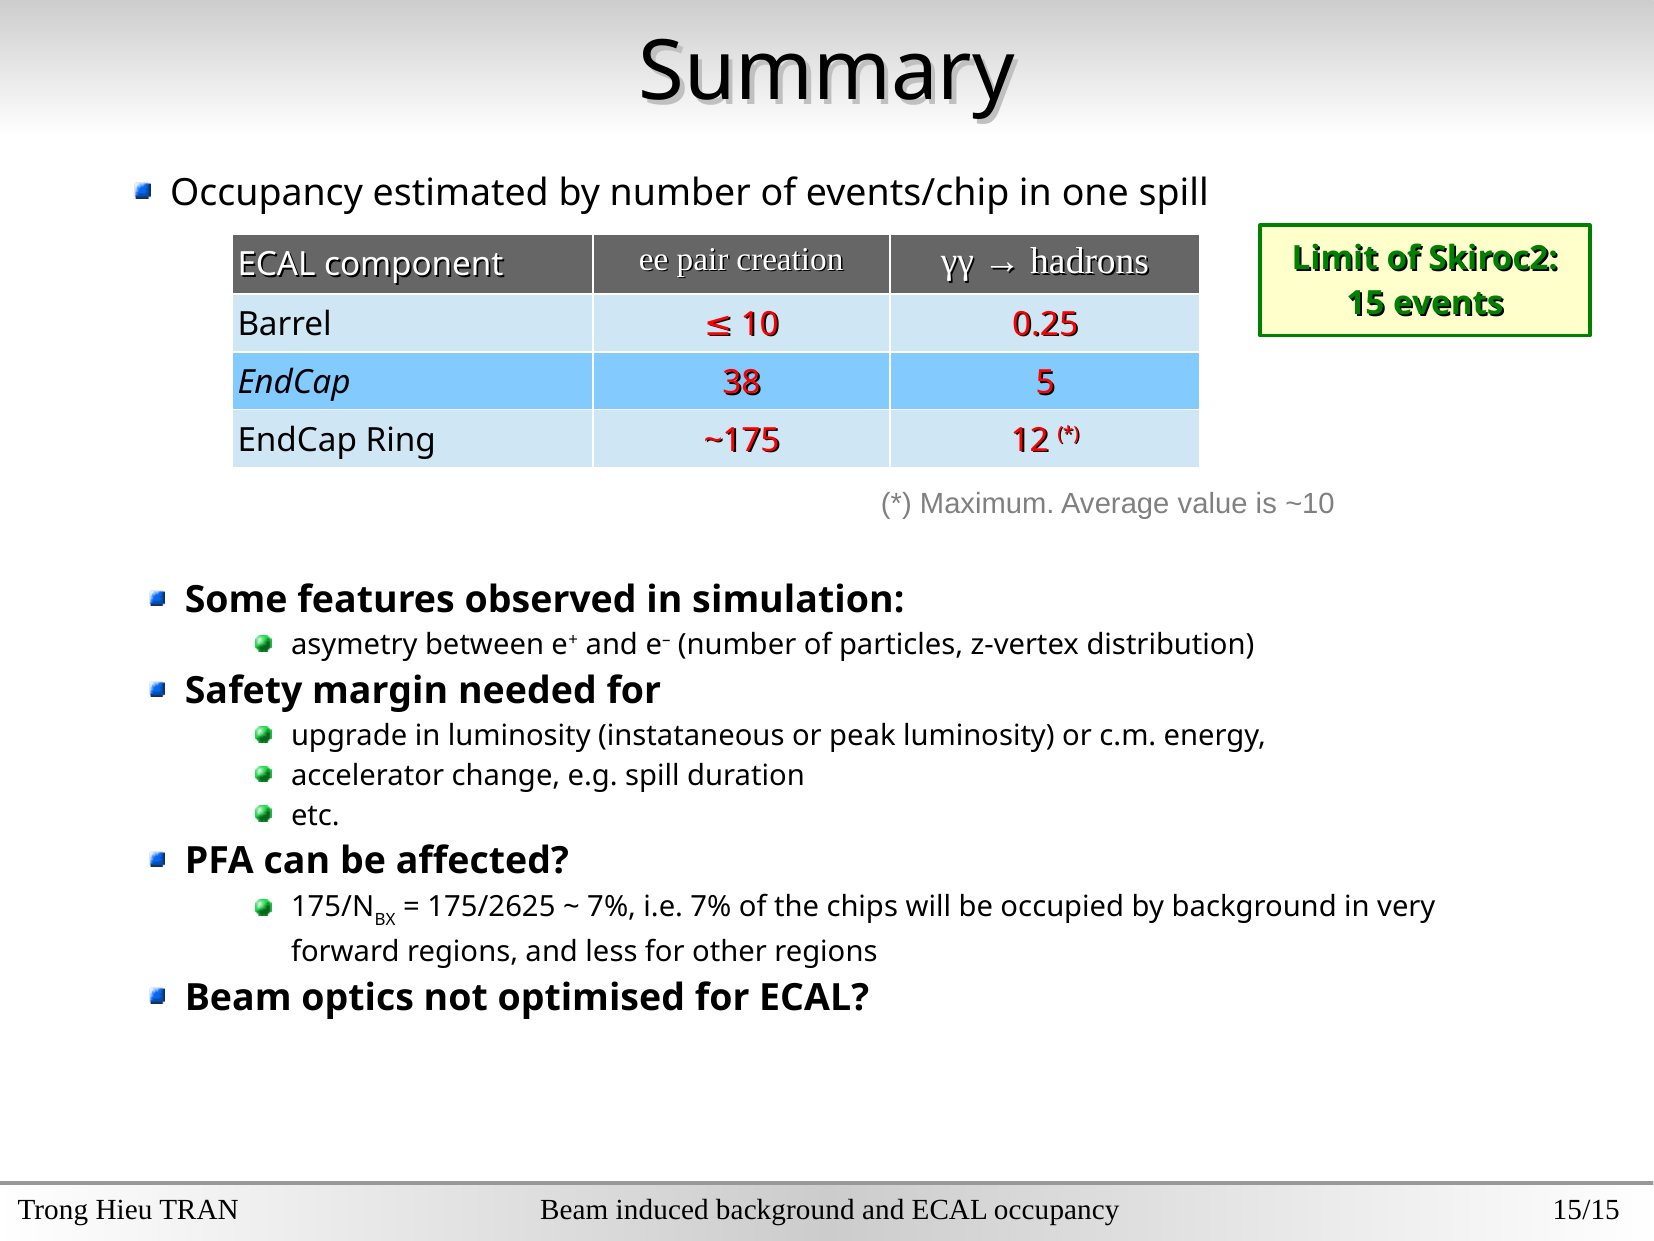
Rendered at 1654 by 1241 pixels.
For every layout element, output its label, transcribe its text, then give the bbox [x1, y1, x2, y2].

table_cell 0.25 [891, 295, 1199, 351]
table_cell 5 [891, 353, 1199, 409]
text_box Some features observed in simulation: asymetry between e+ and e– (number of particles, z-vertex distribution) Safety margin needed for upgrade in luminosity (instataneous or peak luminosity) or c.m. energy, accelerator change, e.g. spill duration etc. PFA can be affected? 175/NBX = 175/2625 ~ 7%, i.e. 7% of the chips will be occupied by background in very forward regions, and less for other regions Beam optics not optimised for ECAL? [134, 565, 1521, 1040]
table_cell EndCap [233, 353, 592, 409]
table_cell 38 [594, 353, 889, 409]
table_header ee pair creation [594, 235, 889, 293]
text_box (*) Maximum. Average value is ~10 [865, 480, 1436, 528]
table_header ECAL component [233, 235, 592, 293]
table_cell Barrel [233, 295, 592, 351]
text_box Limit of Skiroc2: 15 events [1260, 225, 1591, 336]
table_cell 12 (*) [891, 410, 1199, 467]
table_header γγ → hadrons [891, 235, 1199, 293]
table_cell EndCap Ring [233, 410, 592, 467]
table_cell ≤ 10 [594, 295, 889, 351]
title Summary [0, 0, 1654, 136]
table_cell ~175 [594, 410, 889, 467]
text_box Occupancy estimated by number of events/chip in one spill [120, 157, 1591, 226]
